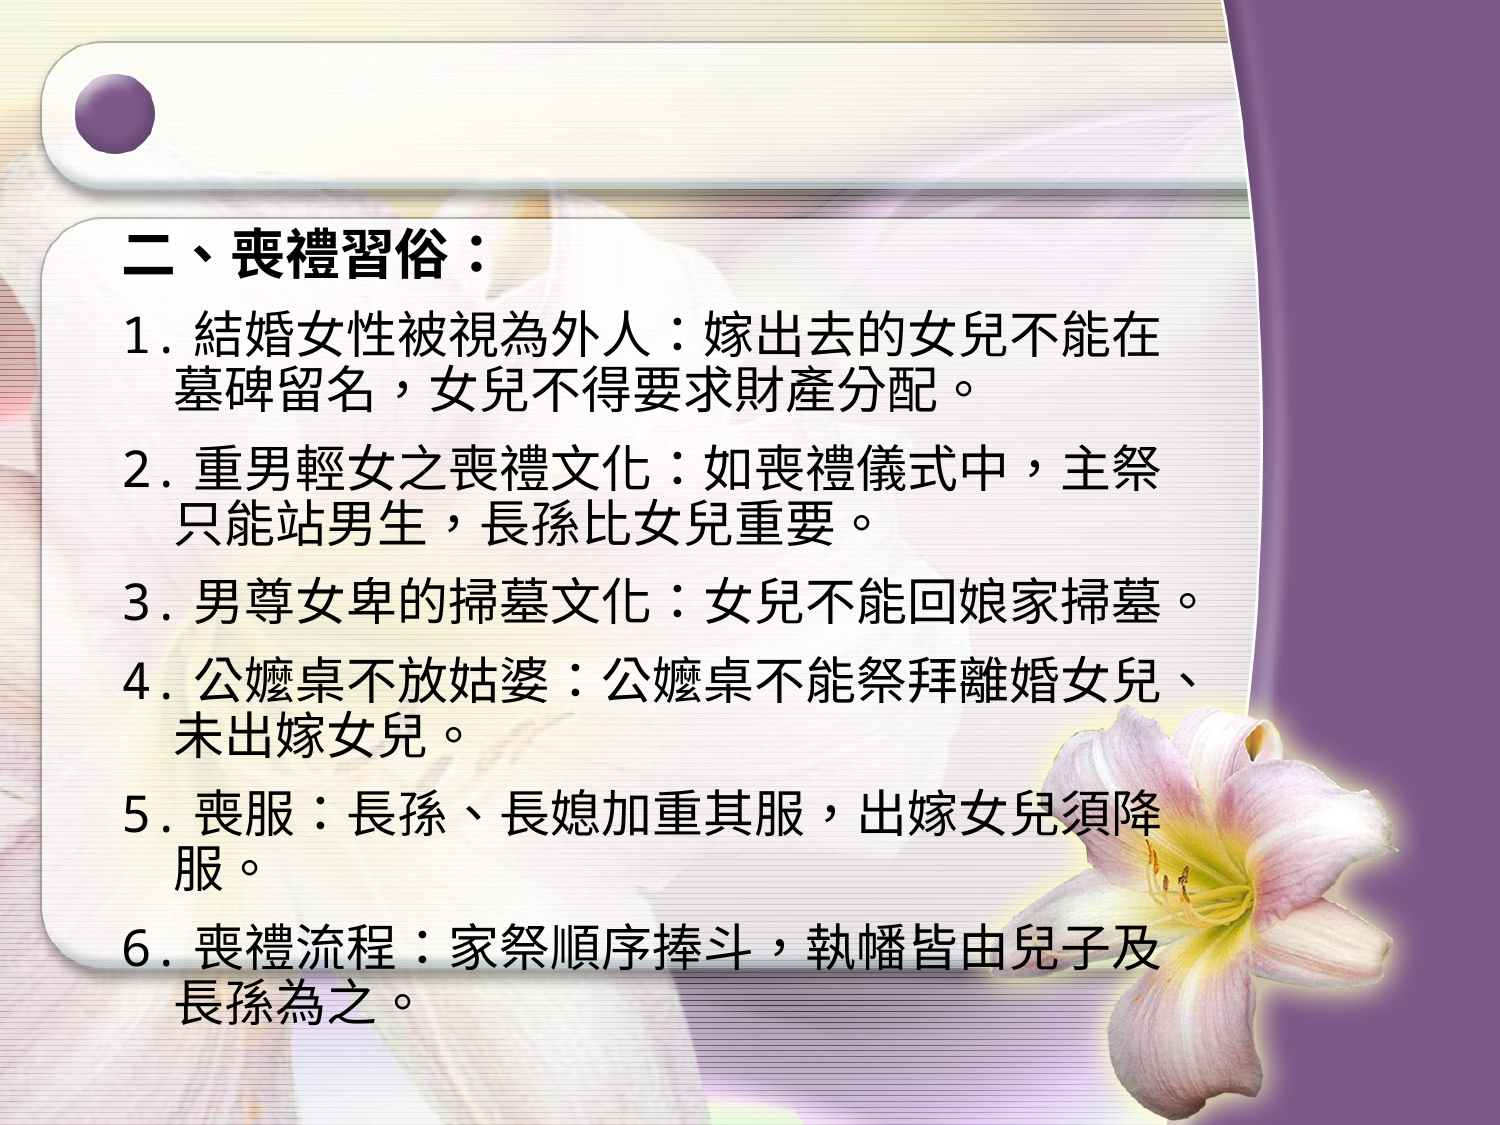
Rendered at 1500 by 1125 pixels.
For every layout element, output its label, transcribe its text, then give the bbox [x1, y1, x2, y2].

list 二、喪禮習俗： 1.結婚女性被視為外人：嫁出去的女兒不能在墓碑留名，女兒不得要求財產分配。 2.重男輕女之喪禮文化：如喪禮儀式中，主祭只能站男生，長孫比女兒重要。 3.男尊女卑的掃墓文化：女兒不能回娘家掃墓。 4.公嬤桌不放姑婆：公嬤桌不能祭拜離婚女兒、未出嫁女兒。 5.喪服：長孫、長媳加重其服，出嫁女兒須降服。 6.喪禮流程：家祭順序捧斗，執幡皆由兒子及長孫為之。 [53, 220, 1187, 1079]
